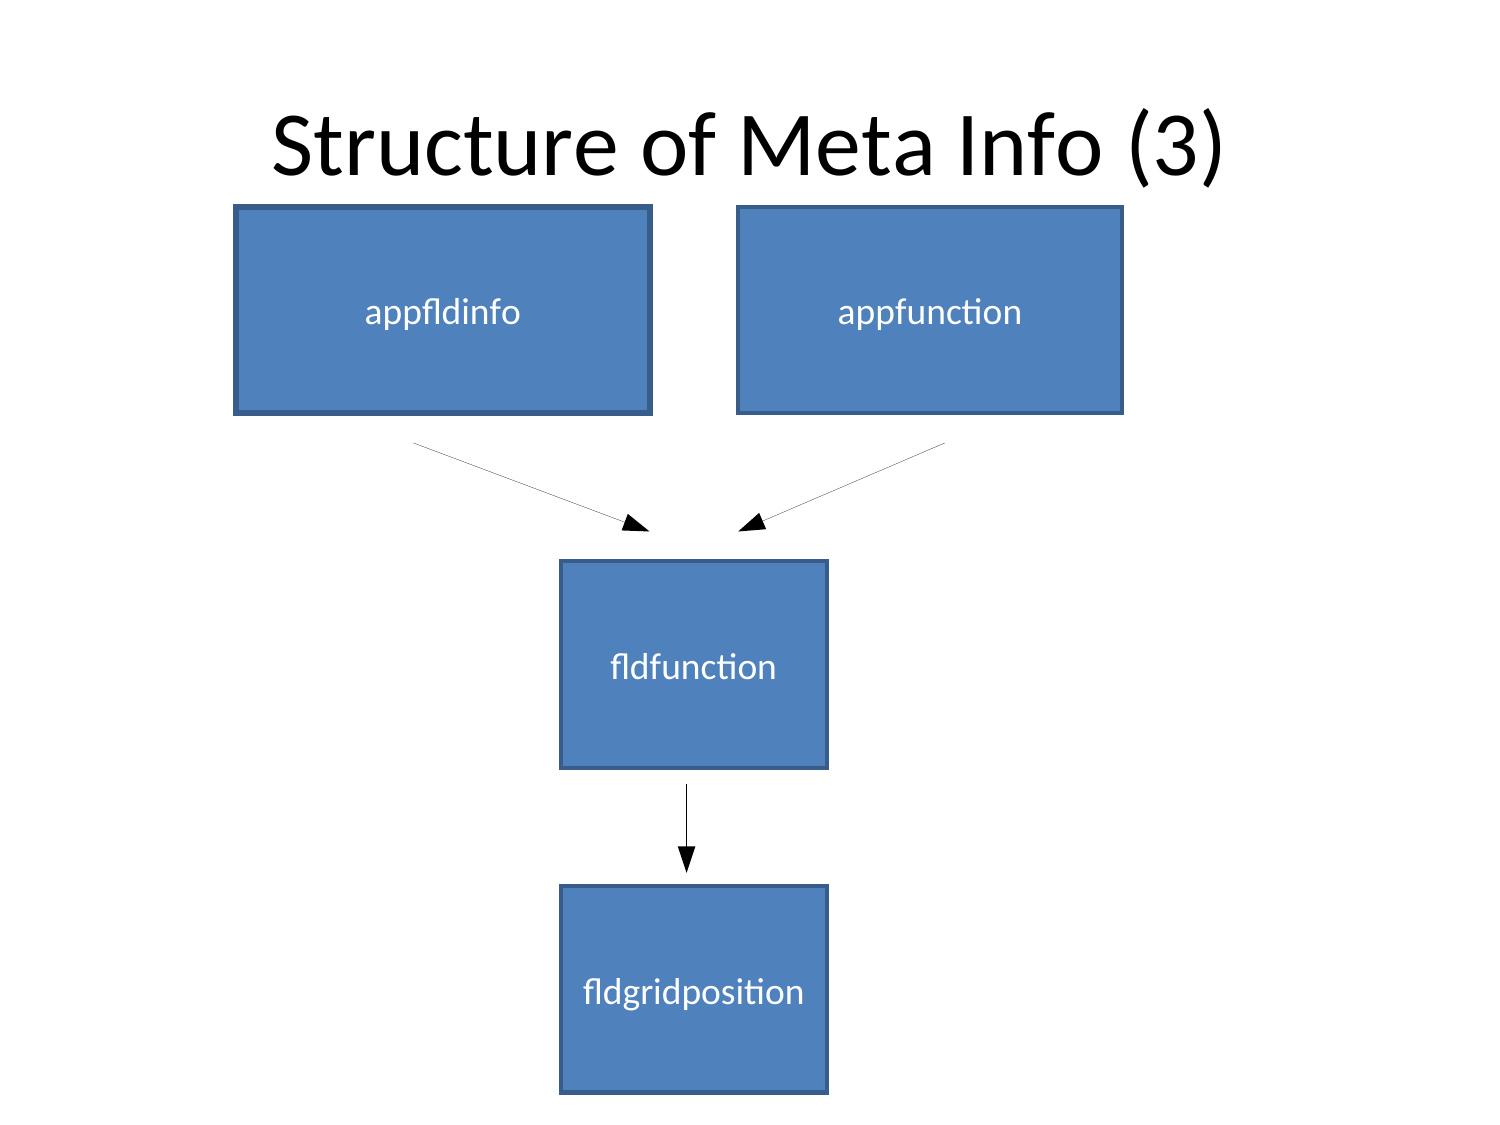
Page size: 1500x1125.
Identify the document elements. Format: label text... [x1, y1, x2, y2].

text_box appfldinfo [236, 206, 650, 414]
text_box appfunction [738, 206, 1123, 414]
text_box fldgridposition [561, 885, 827, 1093]
text_box Structure of Meta Info (3) [75, 45, 1426, 233]
text_box fldfunction [561, 561, 827, 768]
